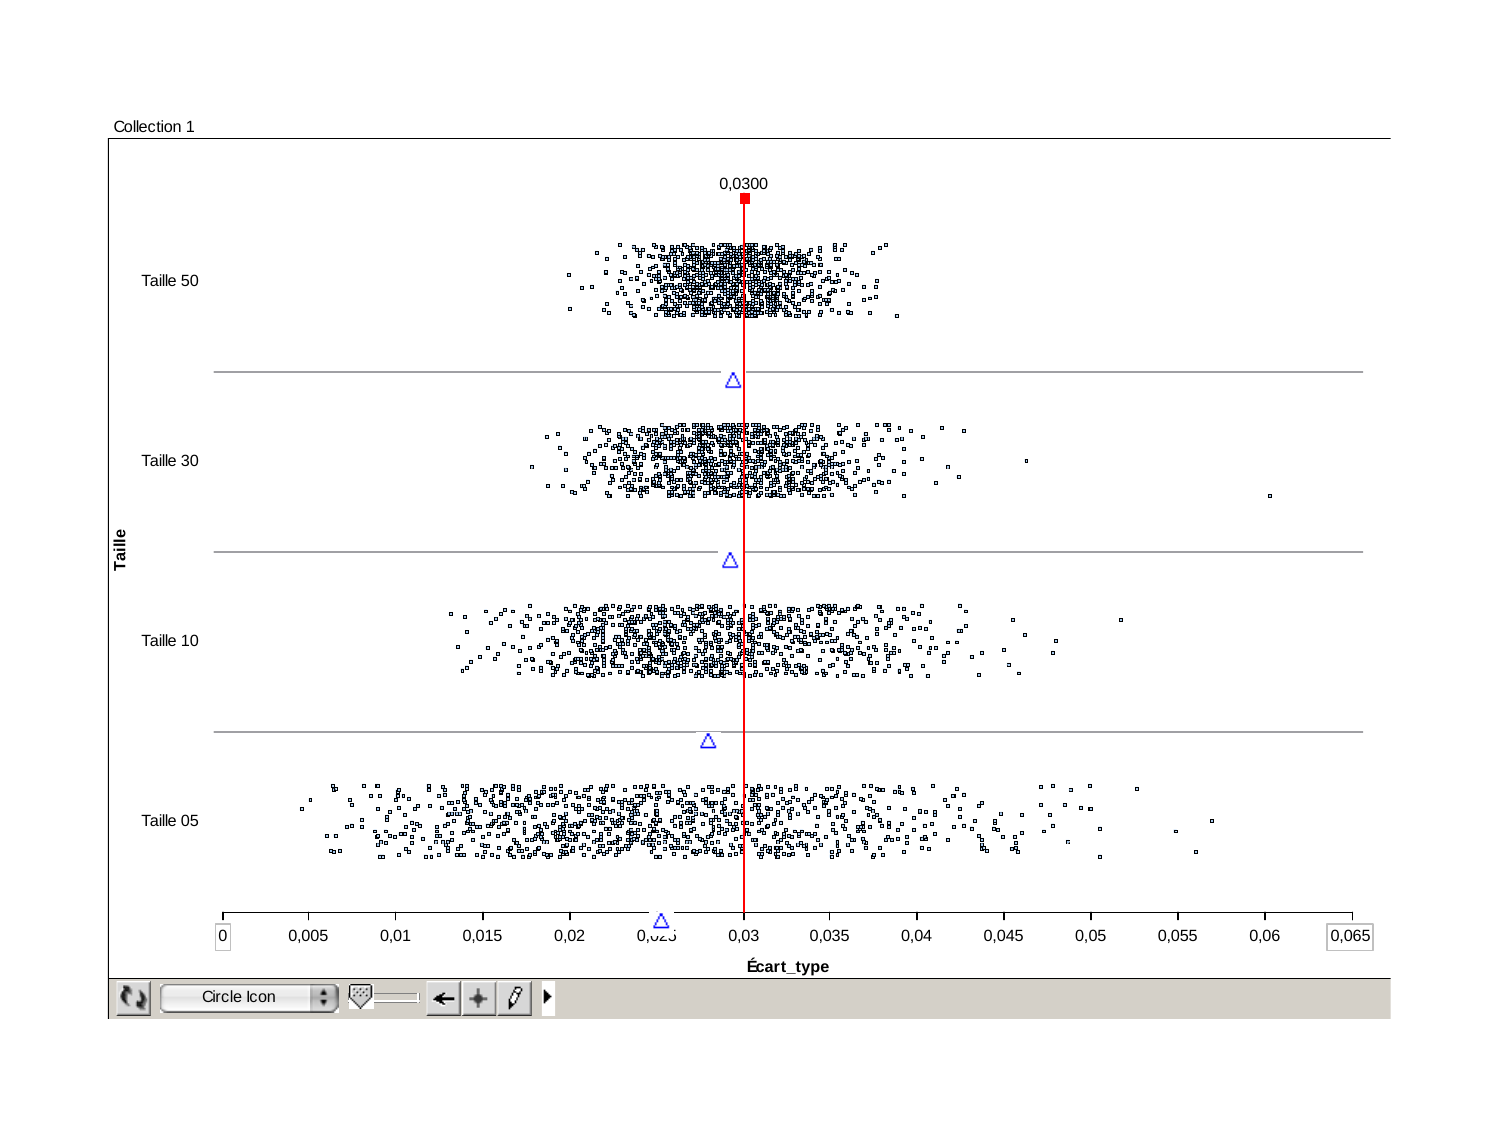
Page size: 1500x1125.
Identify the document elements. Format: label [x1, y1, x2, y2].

picture [107, 104, 1393, 1021]
